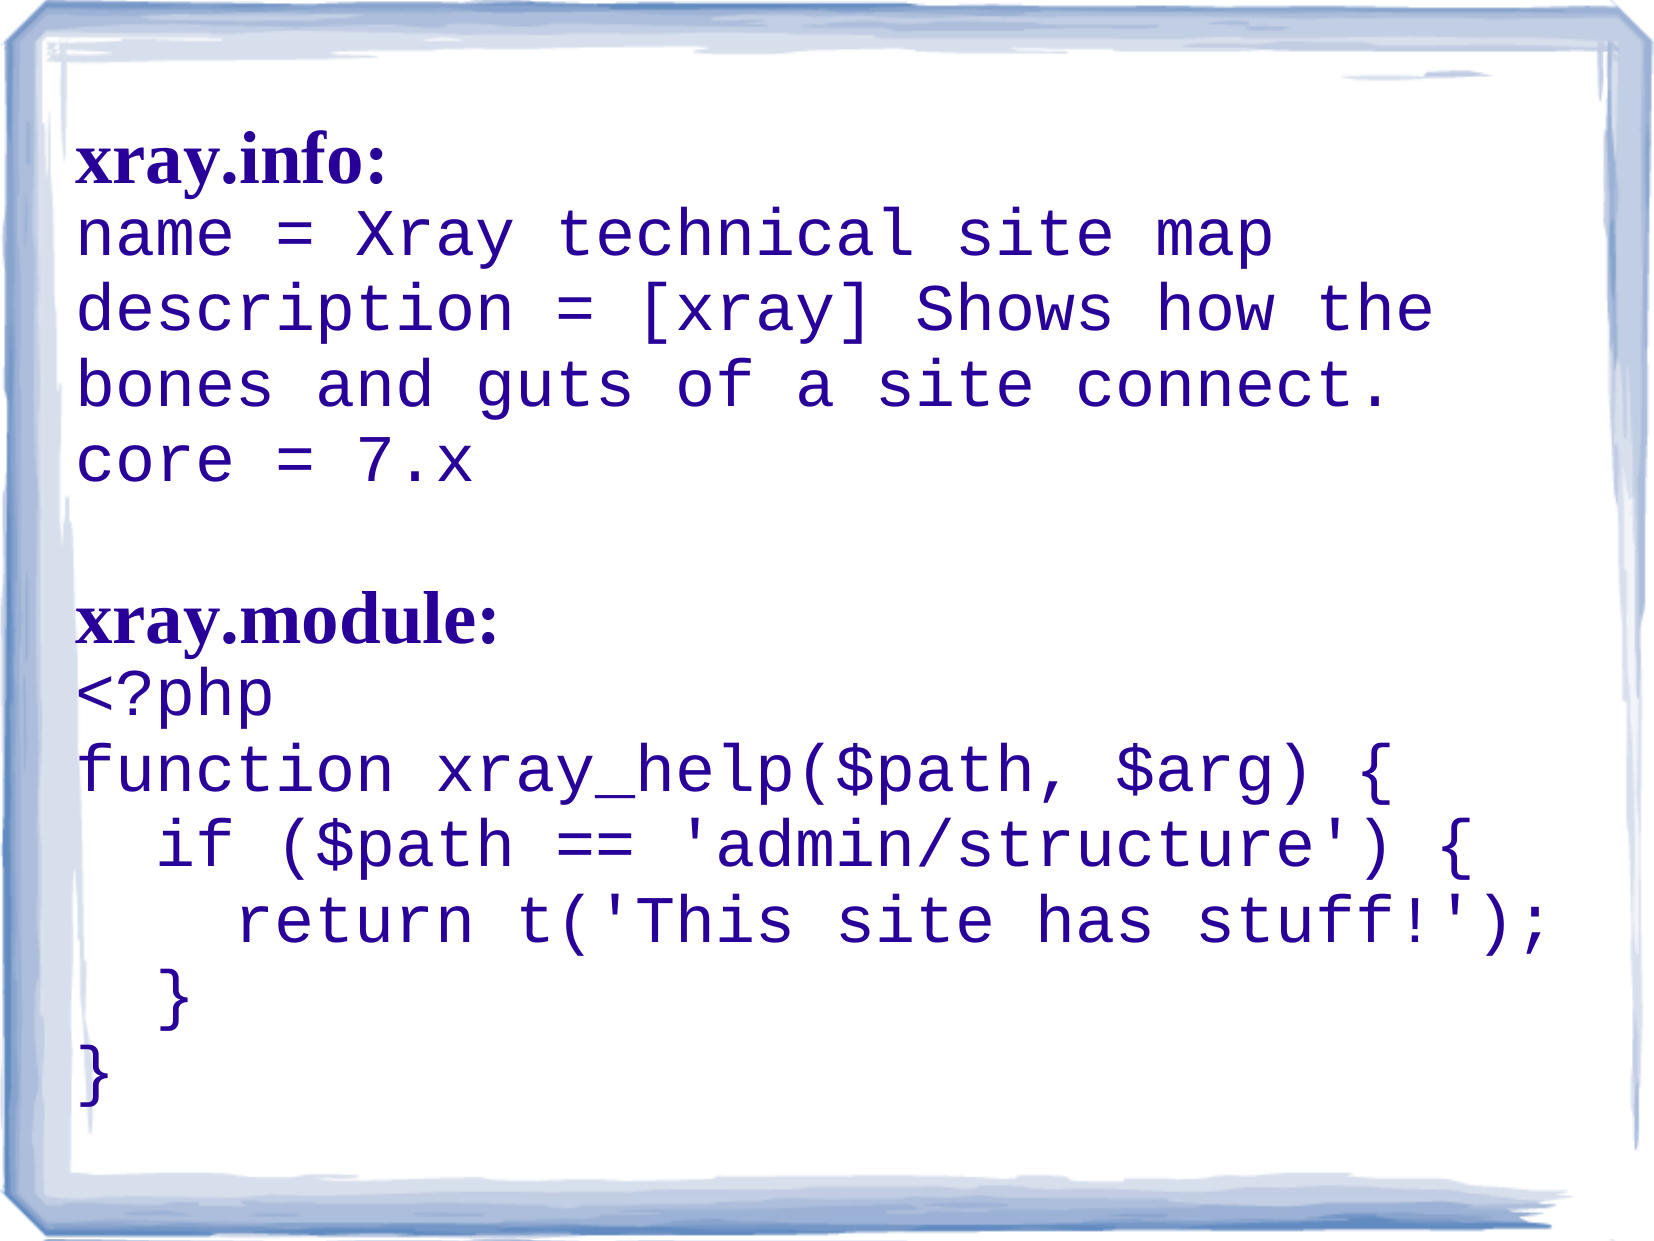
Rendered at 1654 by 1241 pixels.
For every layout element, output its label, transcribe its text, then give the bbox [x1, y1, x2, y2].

subtitle xray.info: name = Xray technical site map description = [xray] Shows how the bones and guts of a site connect. core = 7.x xray.module: <?php function xray_help($path, $arg) { if ($path == 'admin/structure') { return t('This site has stuff!'); } } [75, 116, 1564, 1114]
picture [0, 0, 1654, 1241]
